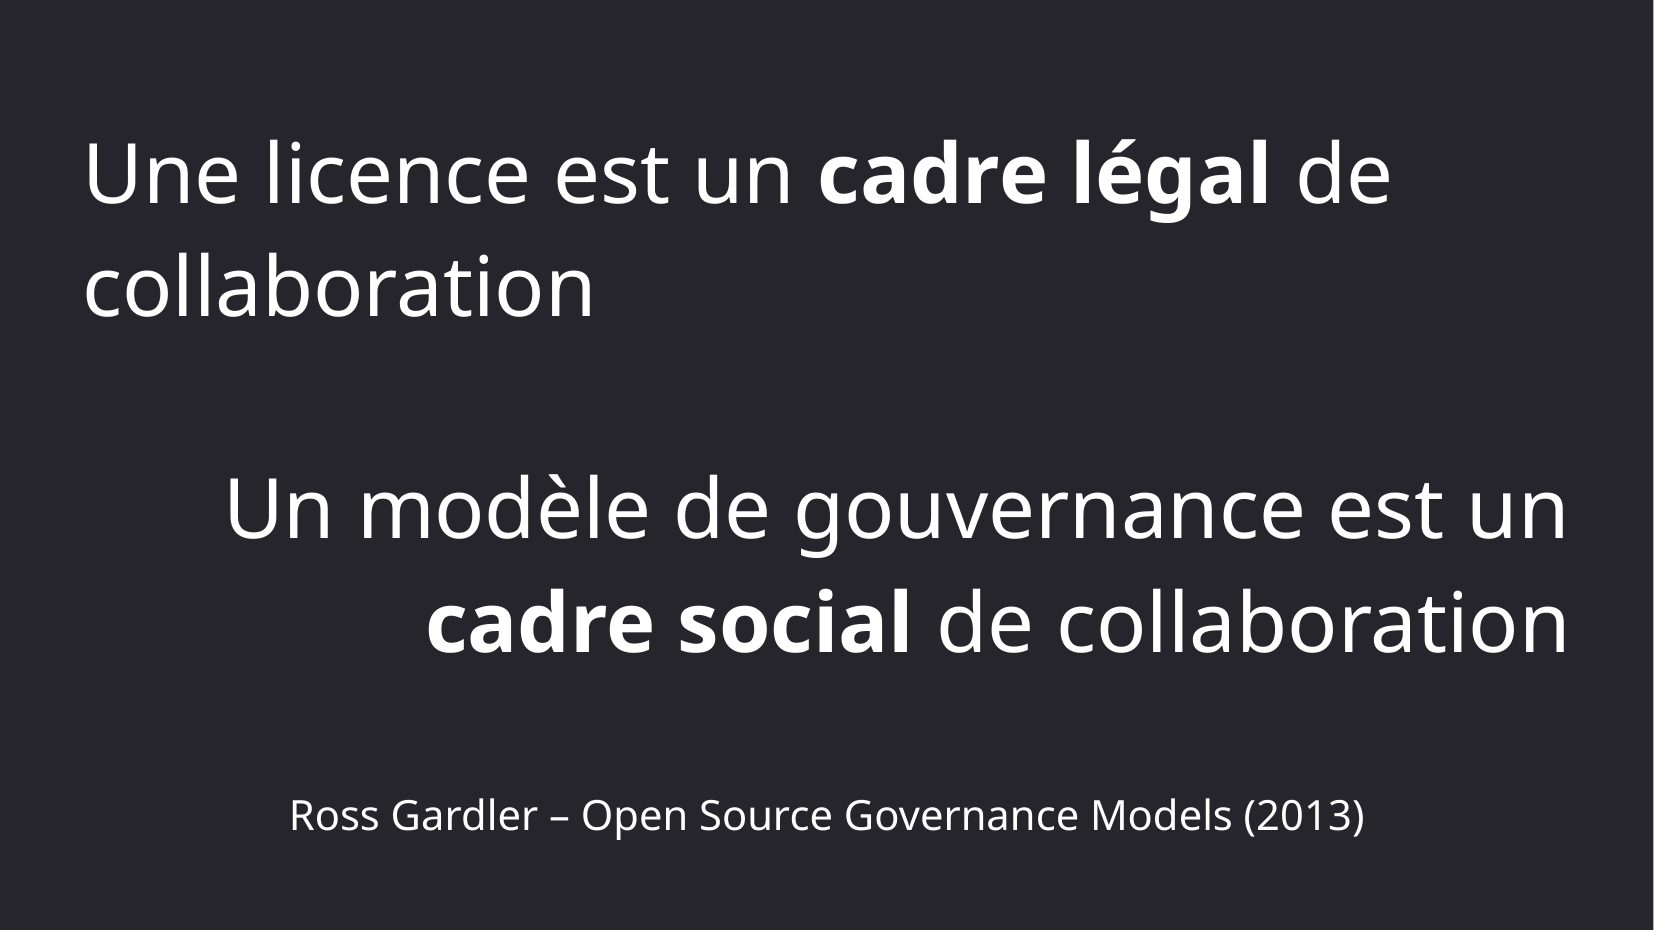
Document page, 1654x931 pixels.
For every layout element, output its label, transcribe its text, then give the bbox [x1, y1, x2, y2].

list Une licence est un cadre légal de collaboration Un modèle de gouvernance est un cadre social de collaboration Ross Gardler – Open Source Governance Models (2013) [82, 114, 1571, 767]
